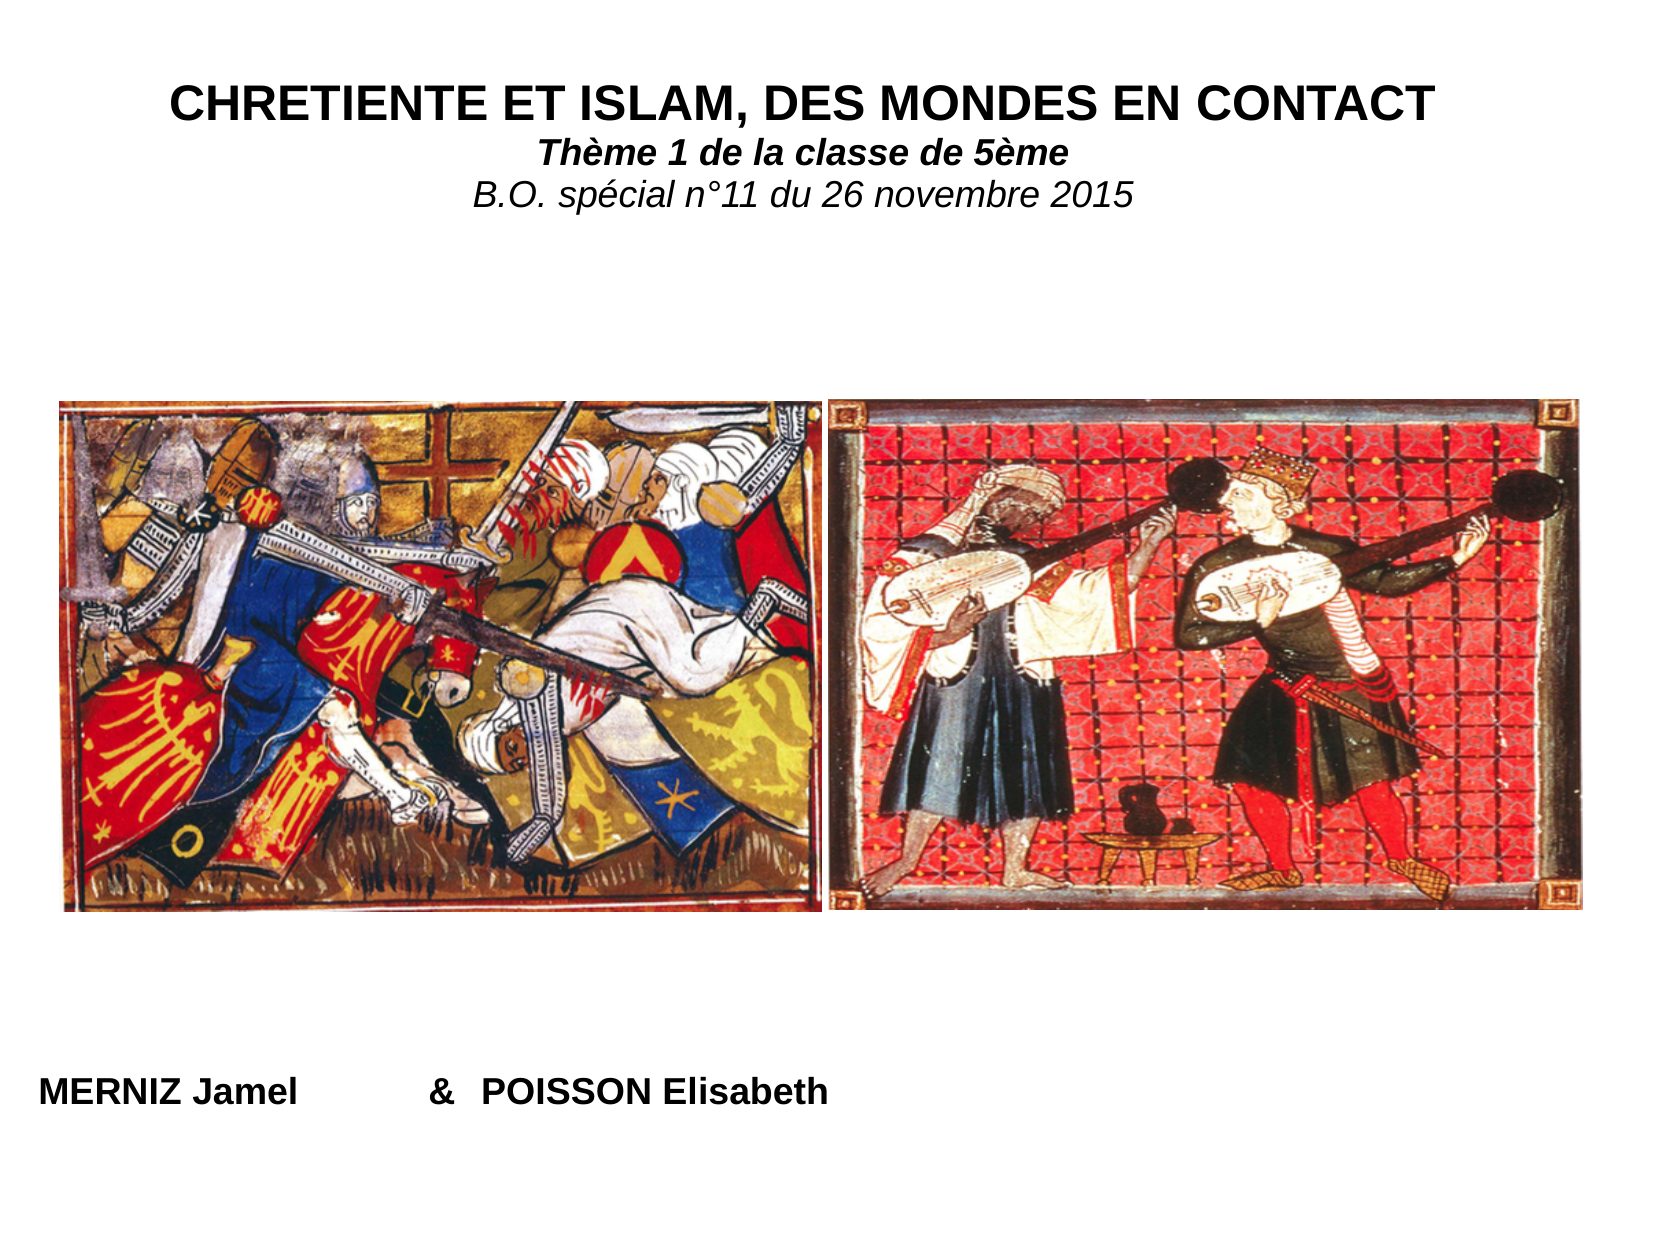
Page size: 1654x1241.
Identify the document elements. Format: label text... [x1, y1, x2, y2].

picture [59, 401, 822, 912]
text_box MERNIZ Jamel & POISSON Elisabeth [23, 1062, 1011, 1122]
text_box CHRETIENTE ET ISLAM, DES MONDES EN CONTACT Thème 1 de la classe de 5ème B.O. spécial n°11 du 26 novembre 2015 [47, 67, 1560, 225]
picture [828, 399, 1583, 910]
